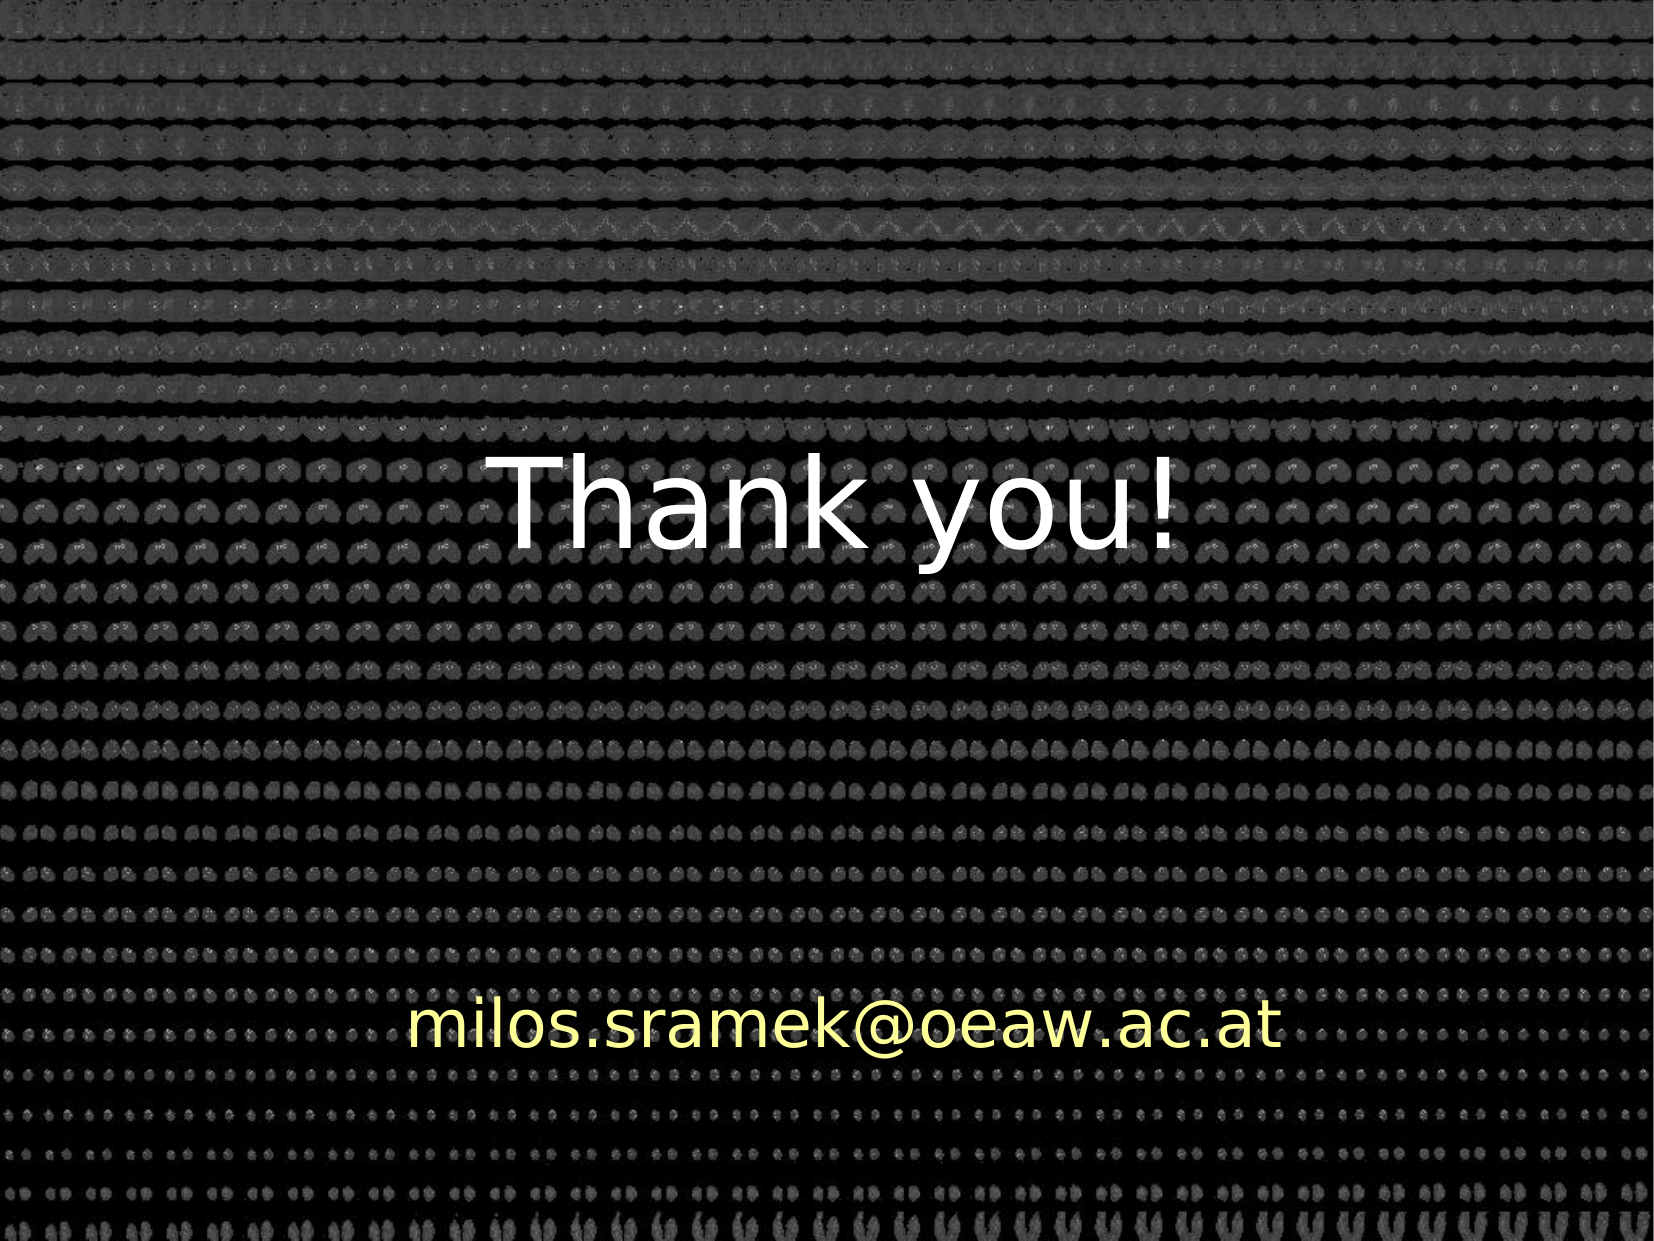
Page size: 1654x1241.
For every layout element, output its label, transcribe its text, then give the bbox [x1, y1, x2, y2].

text_box Thank you! [471, 425, 1340, 766]
picture [0, 0, 1654, 1241]
text_box milos.sramek@oeaw.ac.at [272, 977, 1417, 1071]
